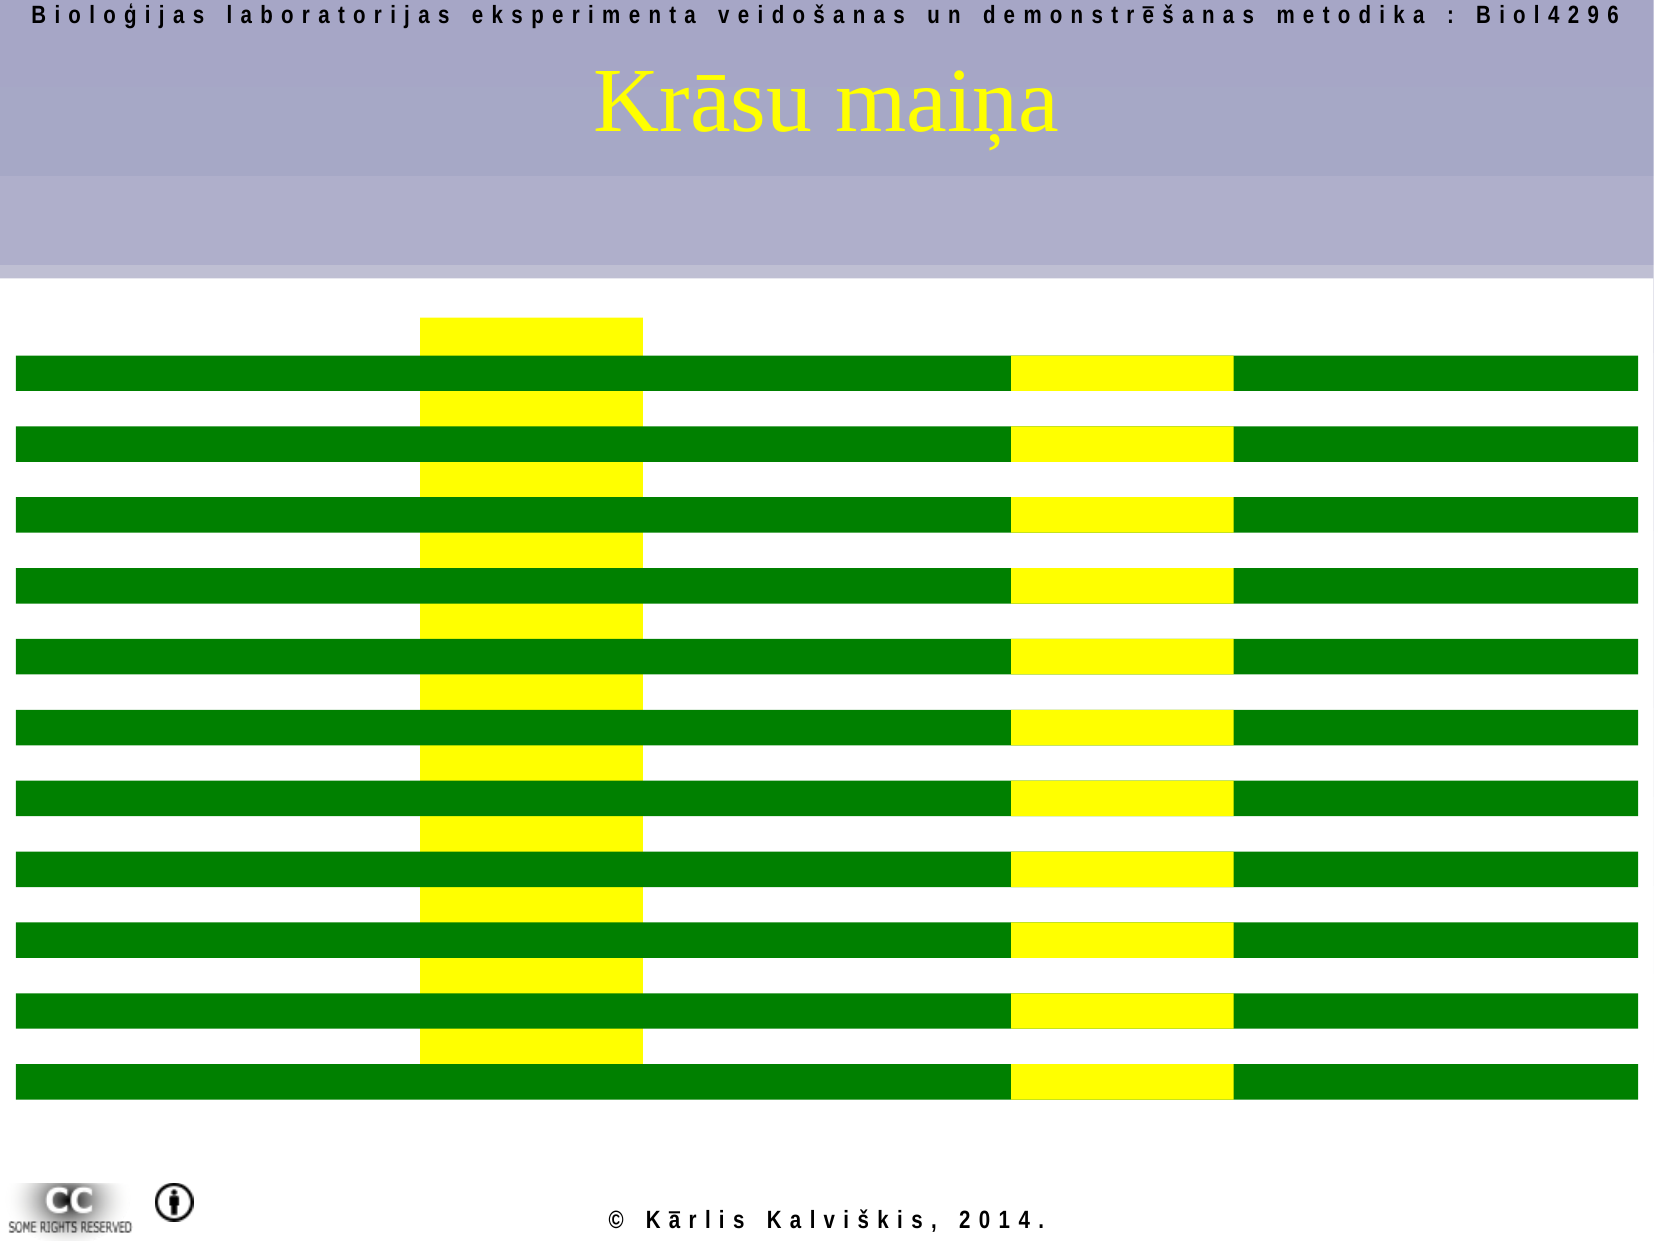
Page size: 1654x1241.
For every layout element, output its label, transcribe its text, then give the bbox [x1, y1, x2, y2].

title Krāsu maiņa [29, 49, 1625, 296]
picture [0, 0, 1654, 278]
text_box [0, 278, 1654, 1177]
picture [0, 1177, 1654, 1241]
